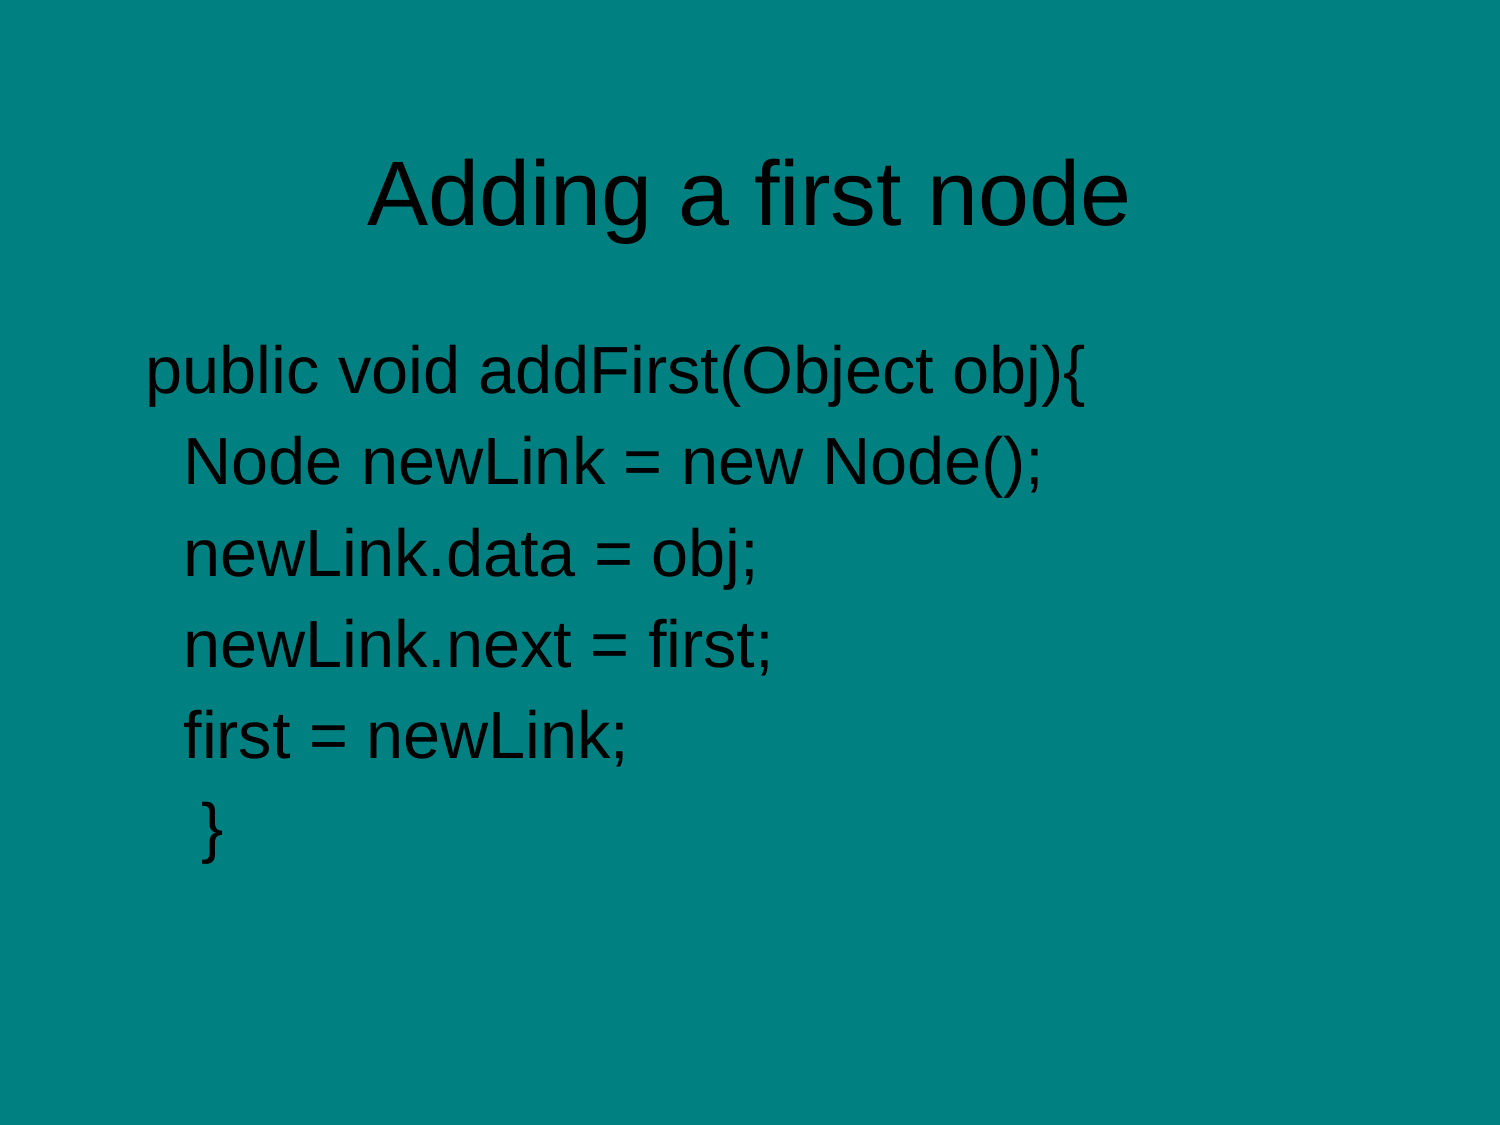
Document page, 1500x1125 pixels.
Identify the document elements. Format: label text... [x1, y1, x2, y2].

list public void addFirst(Object obj){ Node newLink = new Node(); newLink.data = obj; newLink.next = first; first = newLink; } [112, 324, 1388, 1022]
title Adding a first node [112, 99, 1388, 288]
